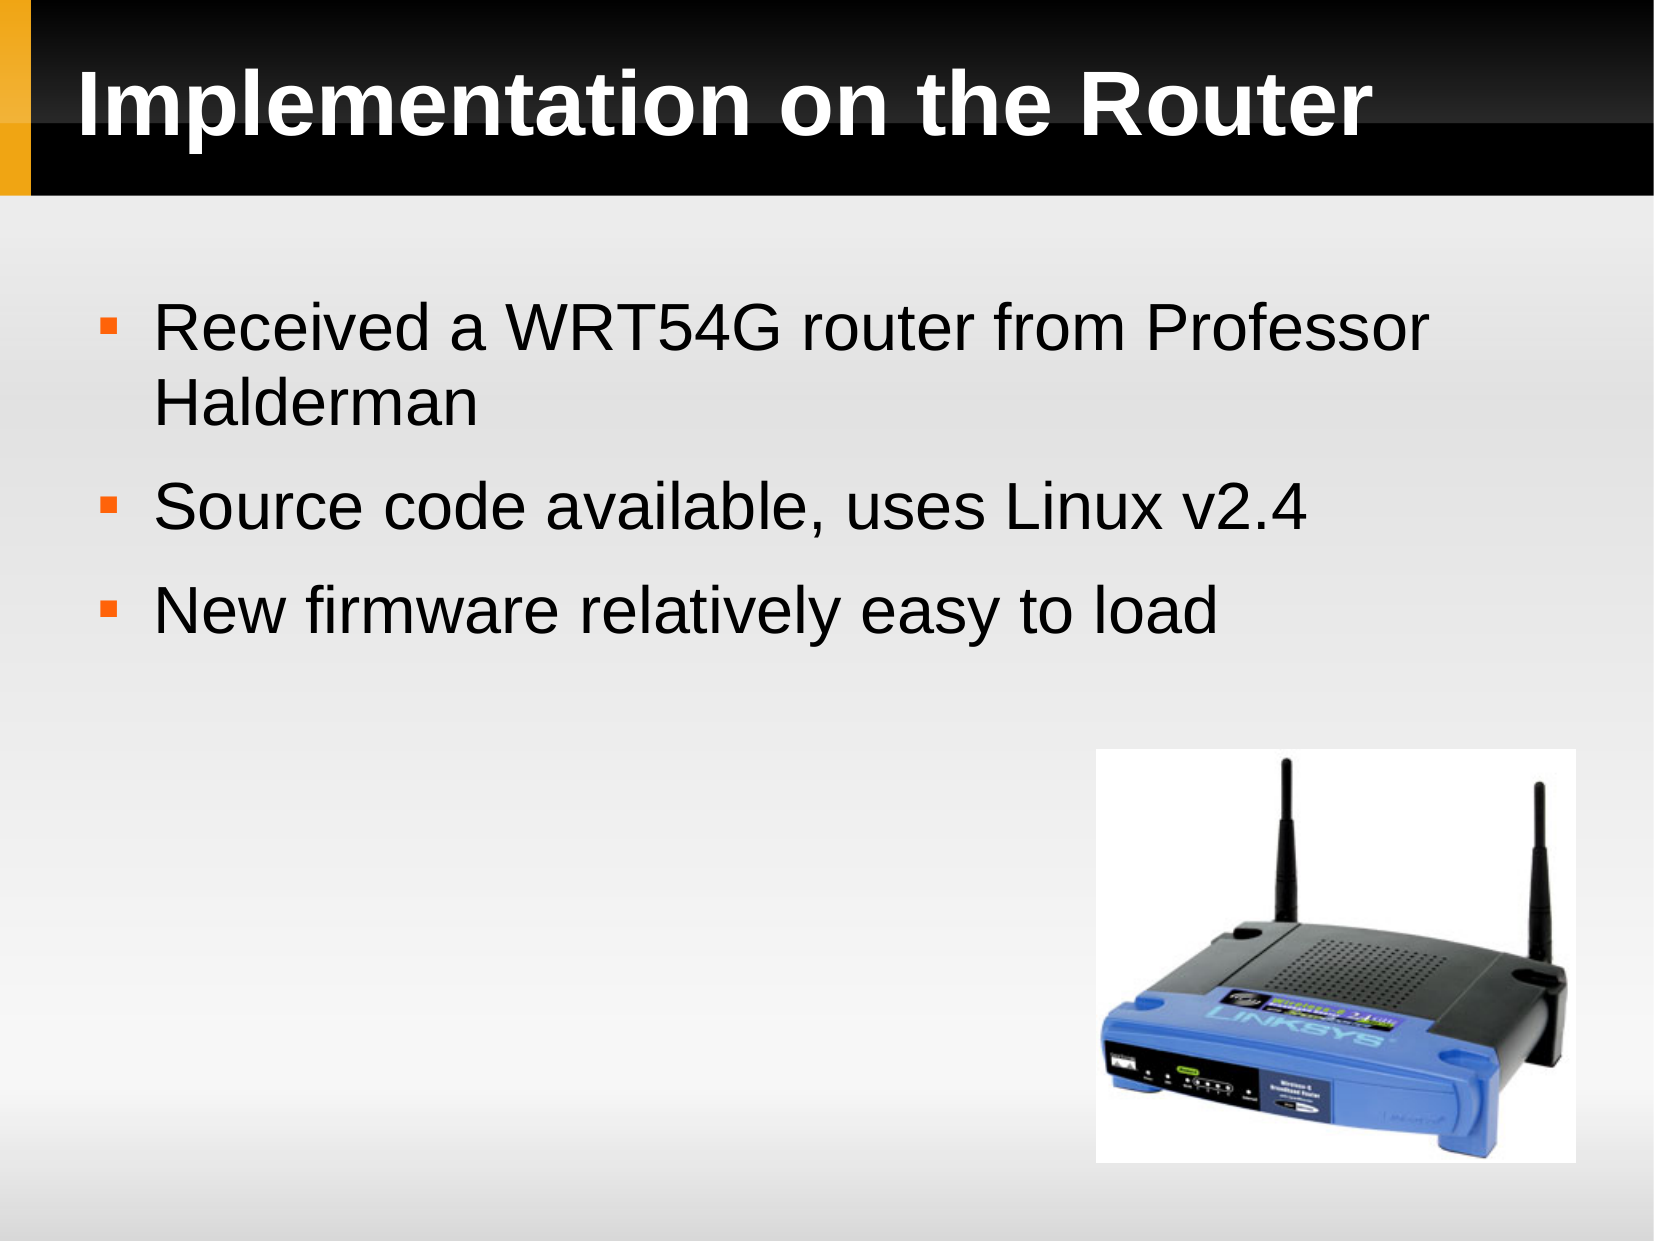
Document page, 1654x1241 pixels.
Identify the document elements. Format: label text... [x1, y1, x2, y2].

list Received a WRT54G router from Professor Halderman Source code available, uses Linux v2.4 New firmware relatively easy to load [82, 290, 1571, 1094]
title Implementation on the Router [76, 7, 1565, 200]
picture [0, 0, 1654, 1241]
